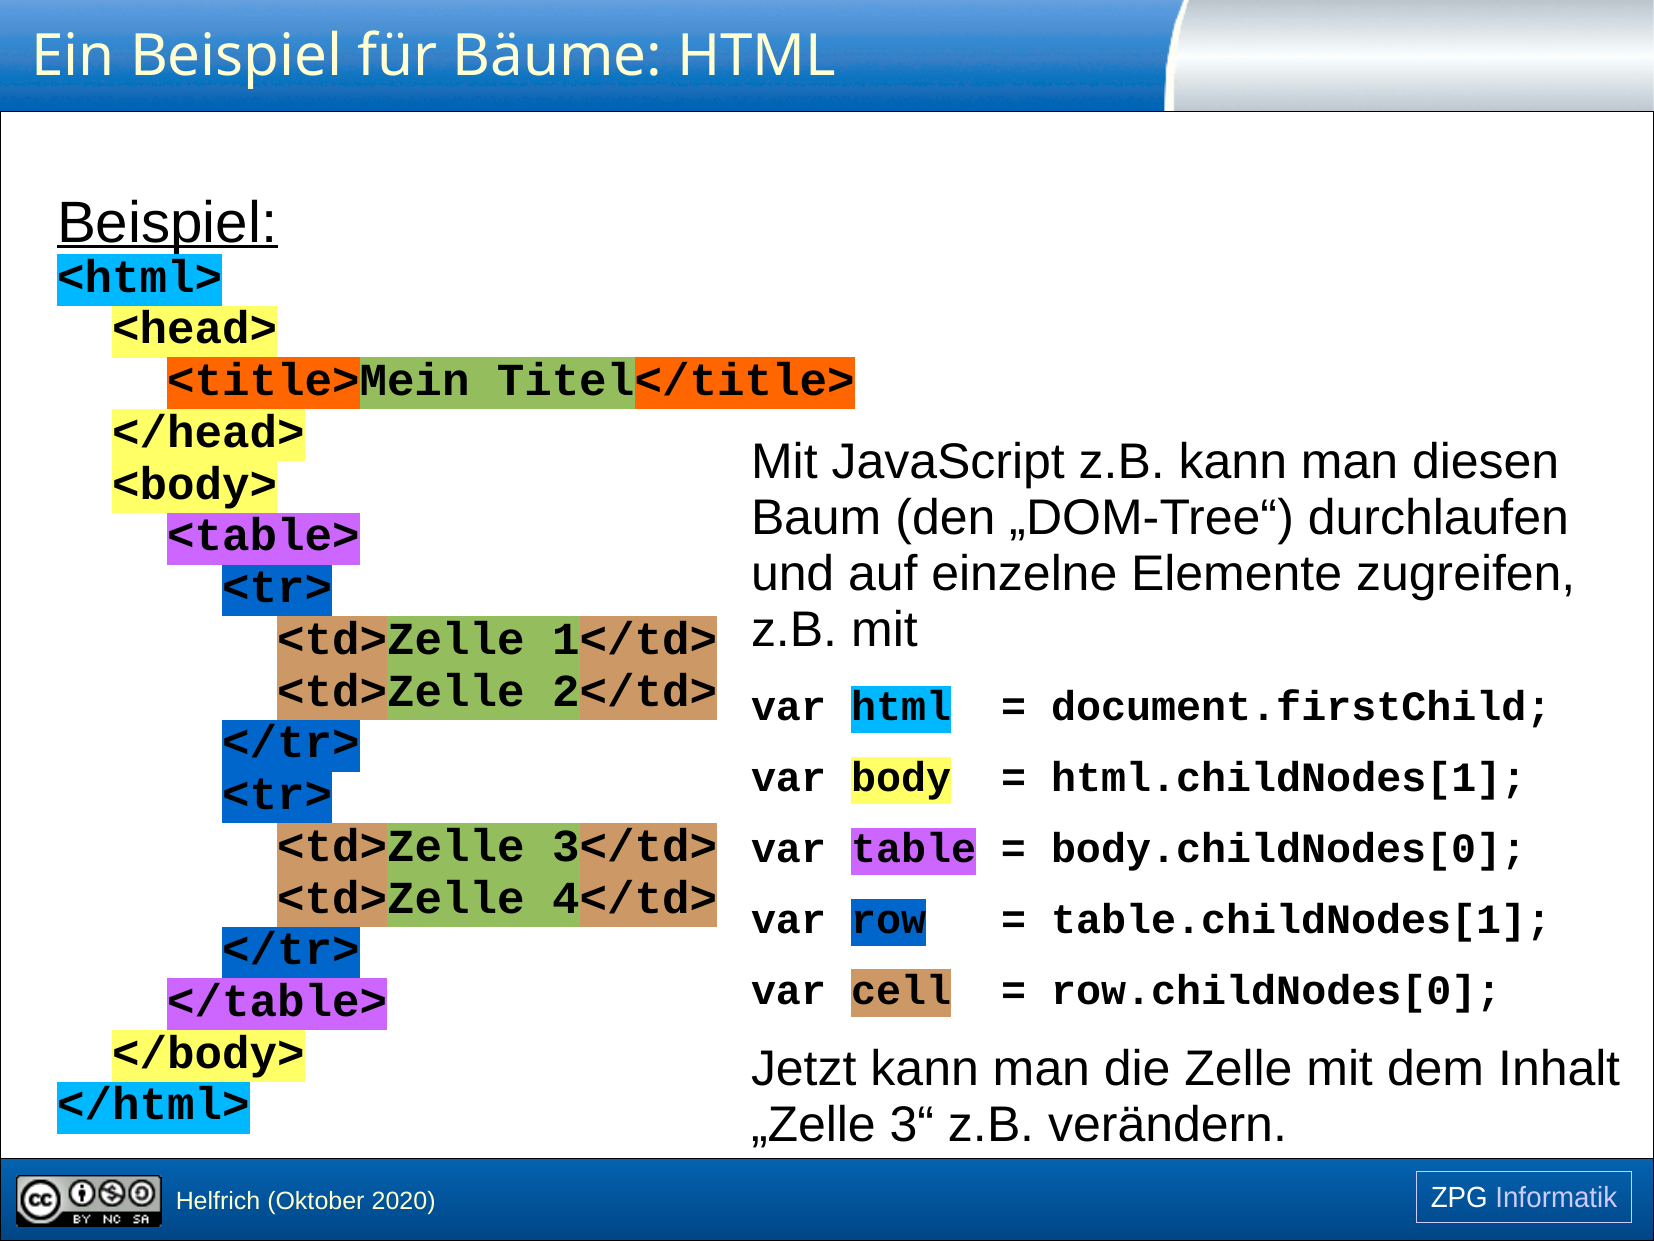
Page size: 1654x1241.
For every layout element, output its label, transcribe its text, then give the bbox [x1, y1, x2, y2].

title Ein Beispiel für Bäume: HTML [31, 14, 1151, 92]
list Mit JavaScript z.B. kann man diesen Baum (den „DOM-Tree“) durchlaufen und auf einzelne Elemente zugreifen, z.B. mit var html = document.firstChild; var body = html.childNodes[1]; var table = body.childNodes[0]; var row = table.childNodes[1]; var cell = row.childNodes[0]; Jetzt kann man die Zelle mit dem Inhalt „Zelle 3“ z.B. verändern. [751, 433, 1637, 1152]
list Beispiel: <html> <head> <title>Mein Titel</title> </head> <body> <table> <tr> <td>Zelle 1</td> <td>Zelle 2</td> </tr> <tr> <td>Zelle 3</td> <td>Zelle 4</td> </tr> </table> </body> </html> [57, 189, 867, 1186]
picture [0, 0, 1654, 111]
picture [16, 1175, 162, 1227]
